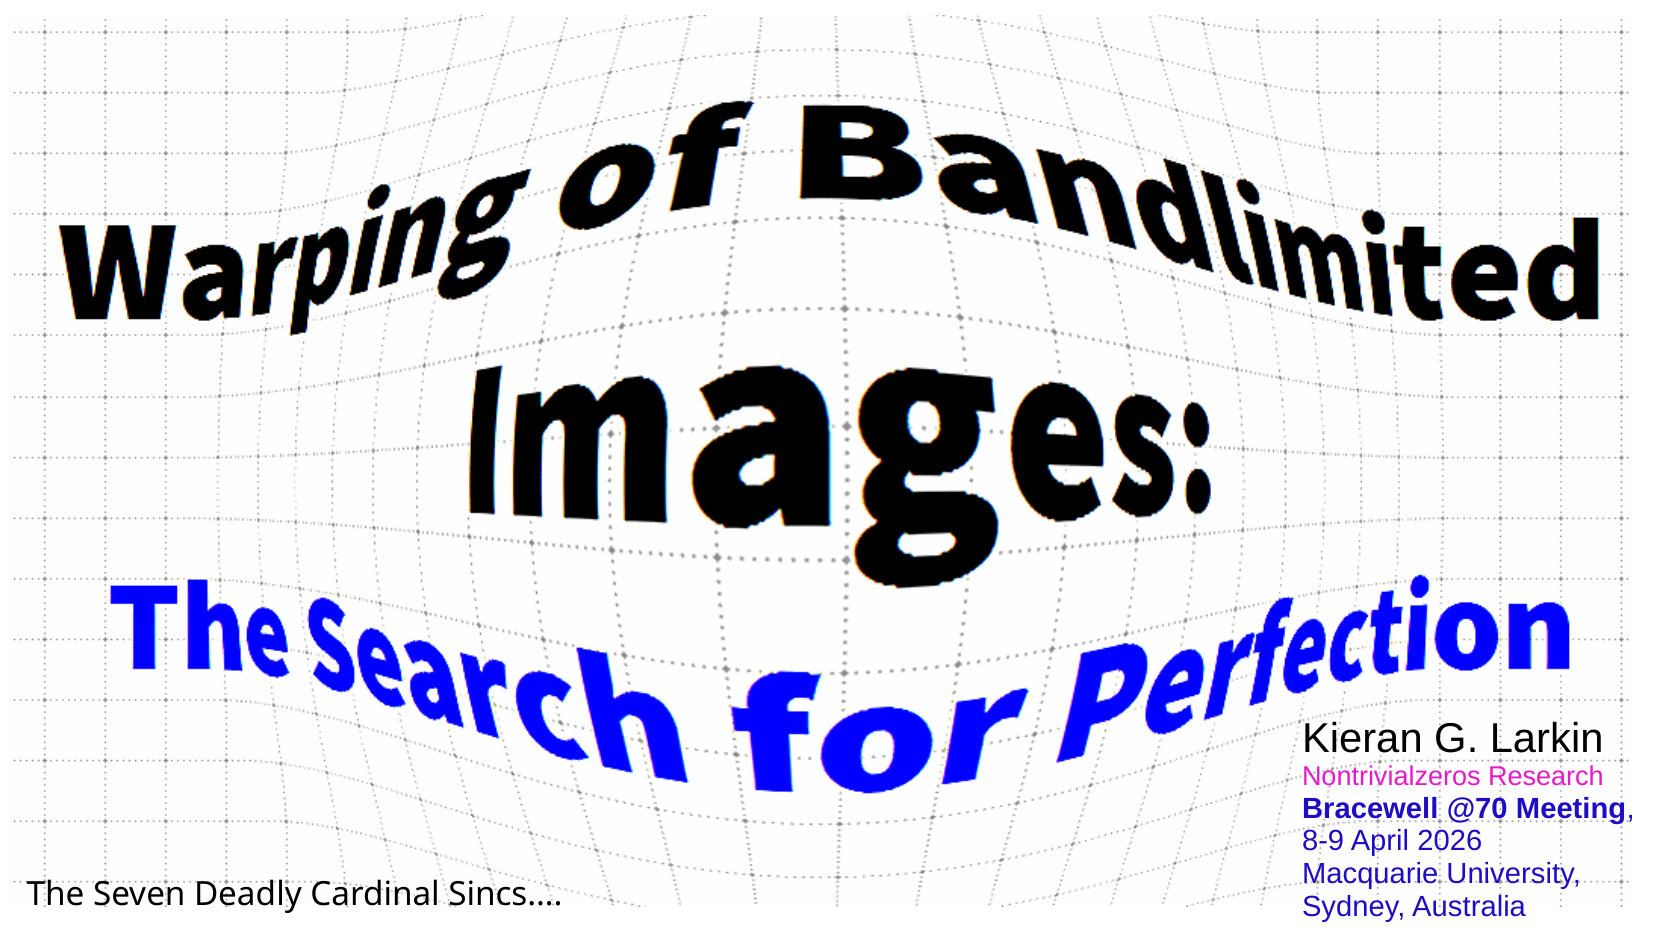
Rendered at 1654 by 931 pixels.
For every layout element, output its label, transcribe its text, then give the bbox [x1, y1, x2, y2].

picture [11, 15, 1630, 907]
text_box The Seven Deadly Cardinal Sincs…. [11, 862, 898, 931]
text_box Kieran G. Larkin Nontrivialzeros Research Bracewell @70 Meeting, 8-9 April 2026 Macquarie University, Sydney, Australia [1287, 707, 1654, 931]
